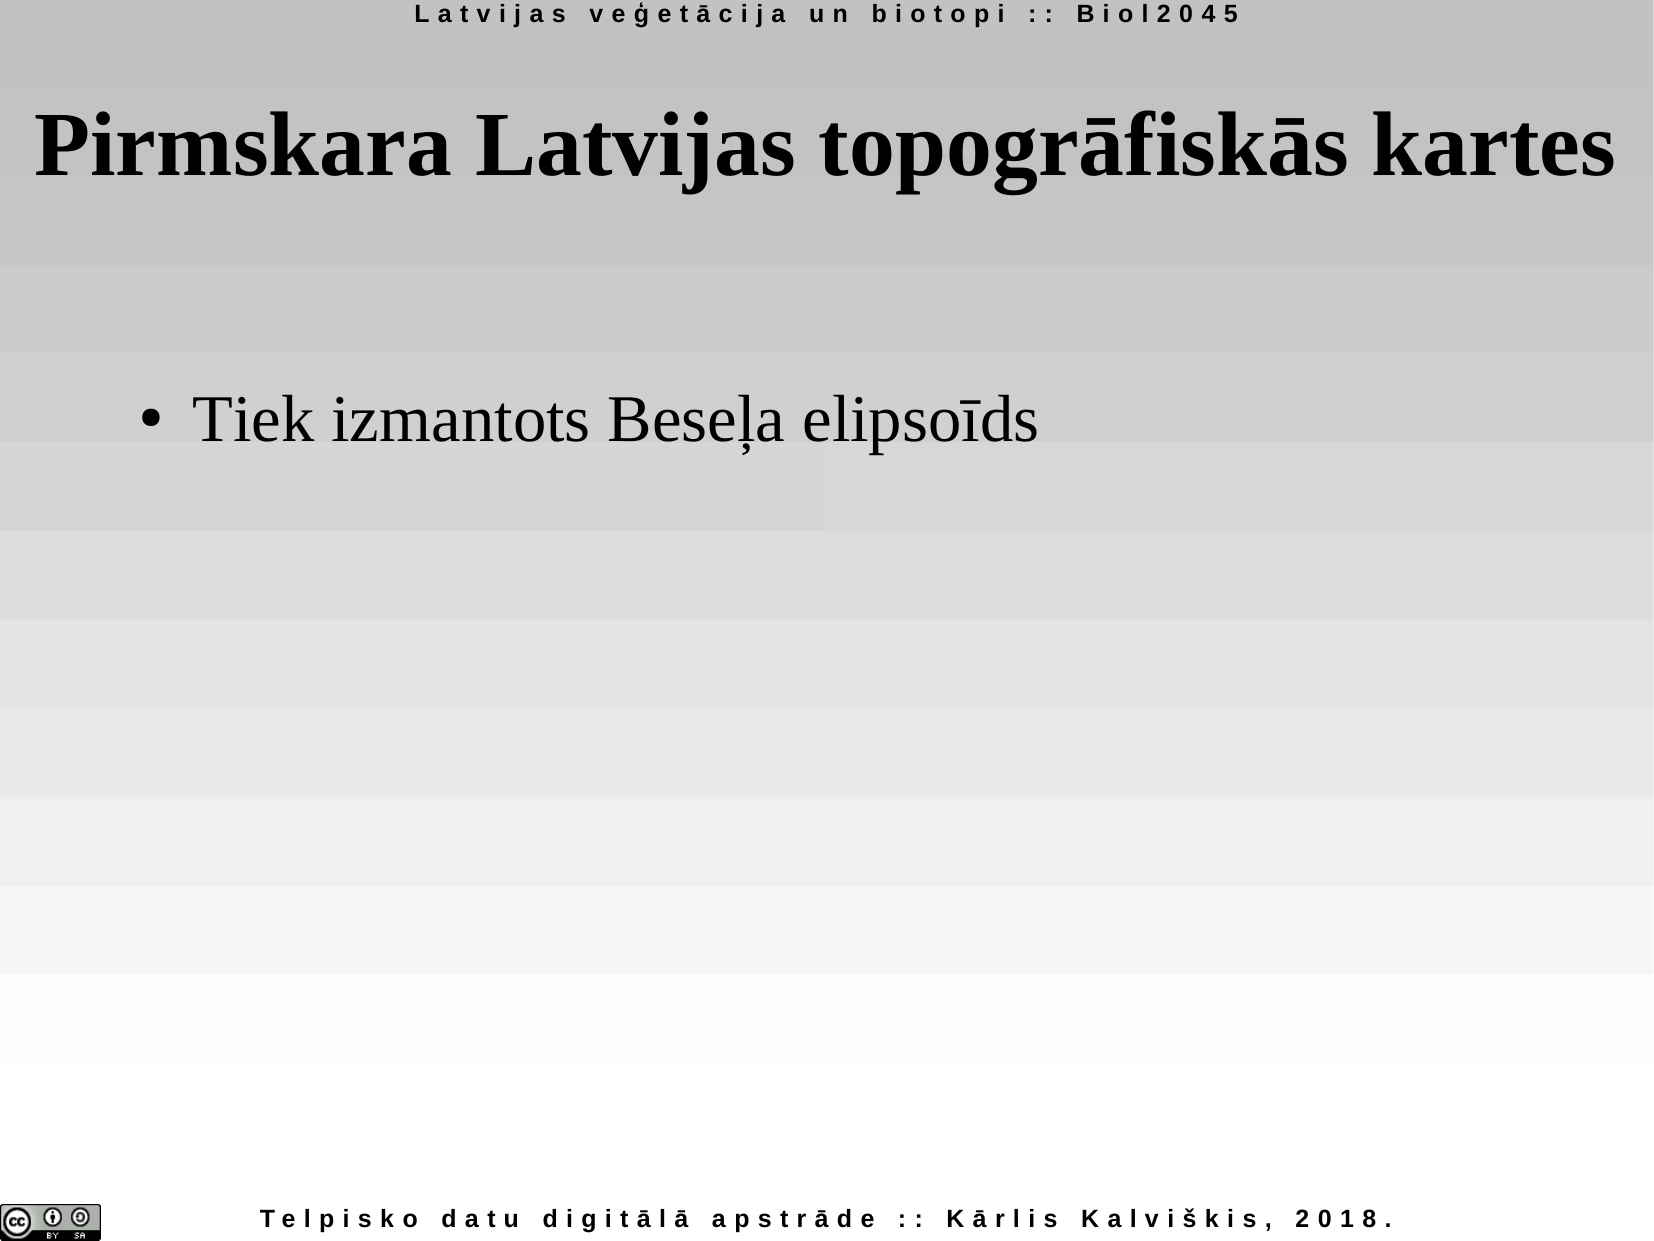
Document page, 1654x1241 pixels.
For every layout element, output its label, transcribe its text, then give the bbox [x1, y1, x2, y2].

list Tiek izmantots Beseļa elipsoīds [121, 381, 1534, 1194]
title Pirmskara Latvijas topogrāfiskās kartes [0, 1, 1654, 287]
picture [0, 287, 1654, 1241]
